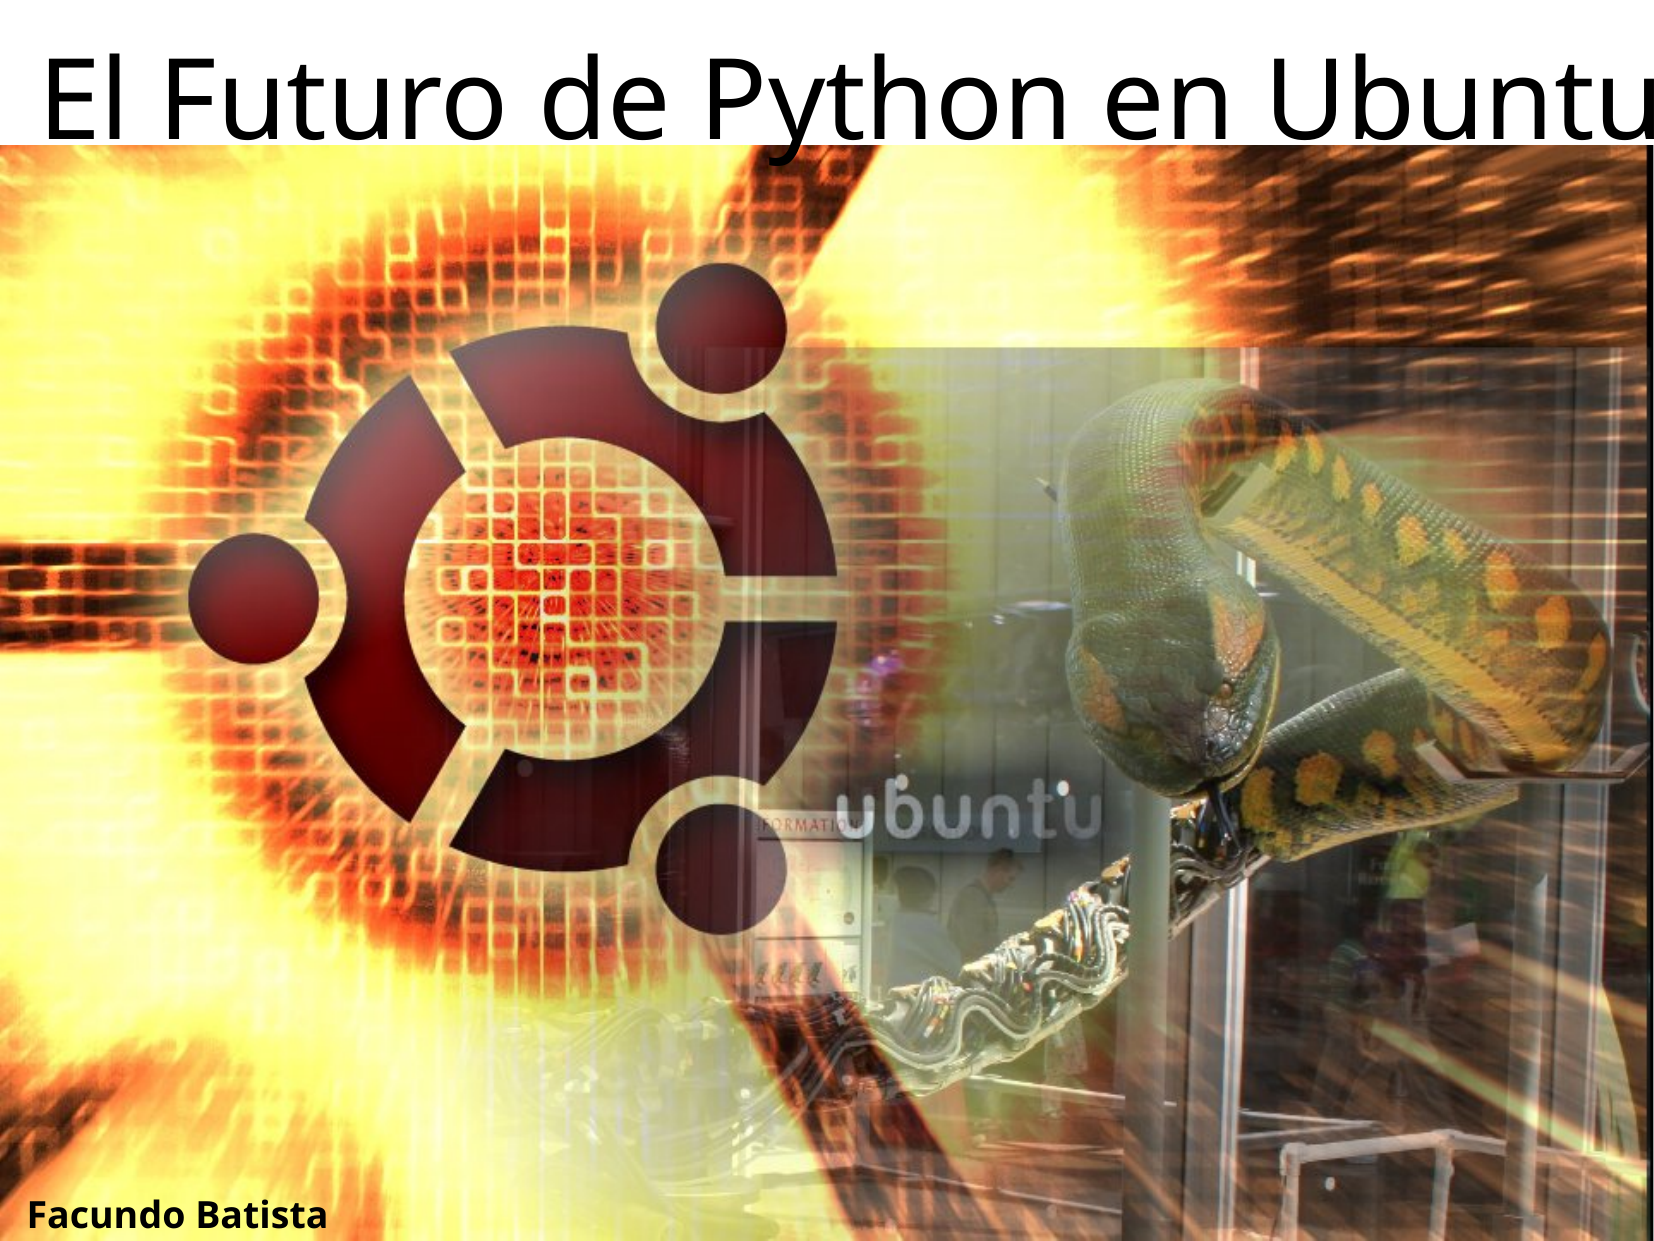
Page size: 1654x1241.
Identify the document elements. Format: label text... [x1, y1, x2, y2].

picture [0, 145, 1654, 1241]
text_box El Futuro de Python en Ubuntu [23, 11, 1654, 154]
text_box Facundo Batista [11, 1181, 329, 1238]
